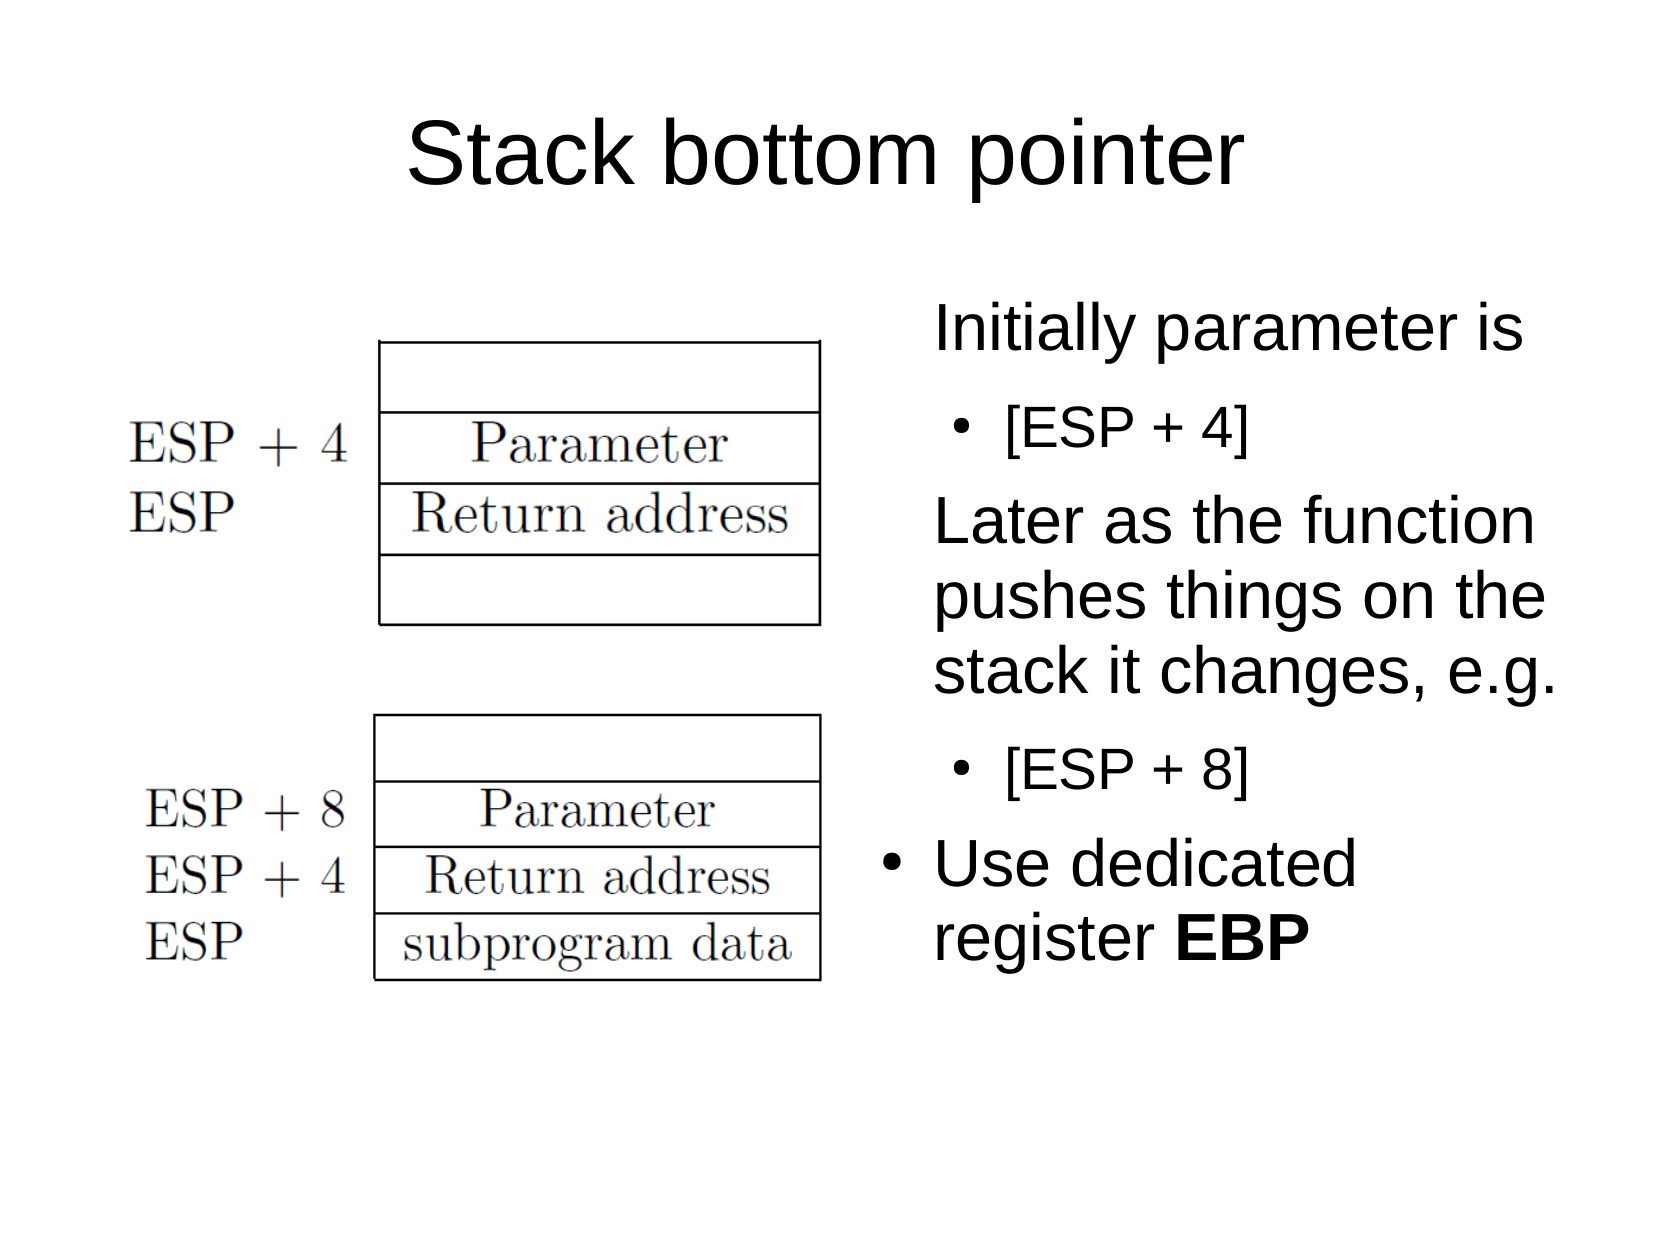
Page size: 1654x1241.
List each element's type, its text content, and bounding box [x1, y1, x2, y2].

title Stack bottom pointer [82, 49, 1571, 257]
picture [123, 680, 862, 1020]
picture [75, 274, 925, 656]
list Initially parameter is [ESP + 4] Later as the function pushes things on the stack it changes, e.g. [ESP + 8] Use dedicated register EBP [862, 290, 1571, 1109]
